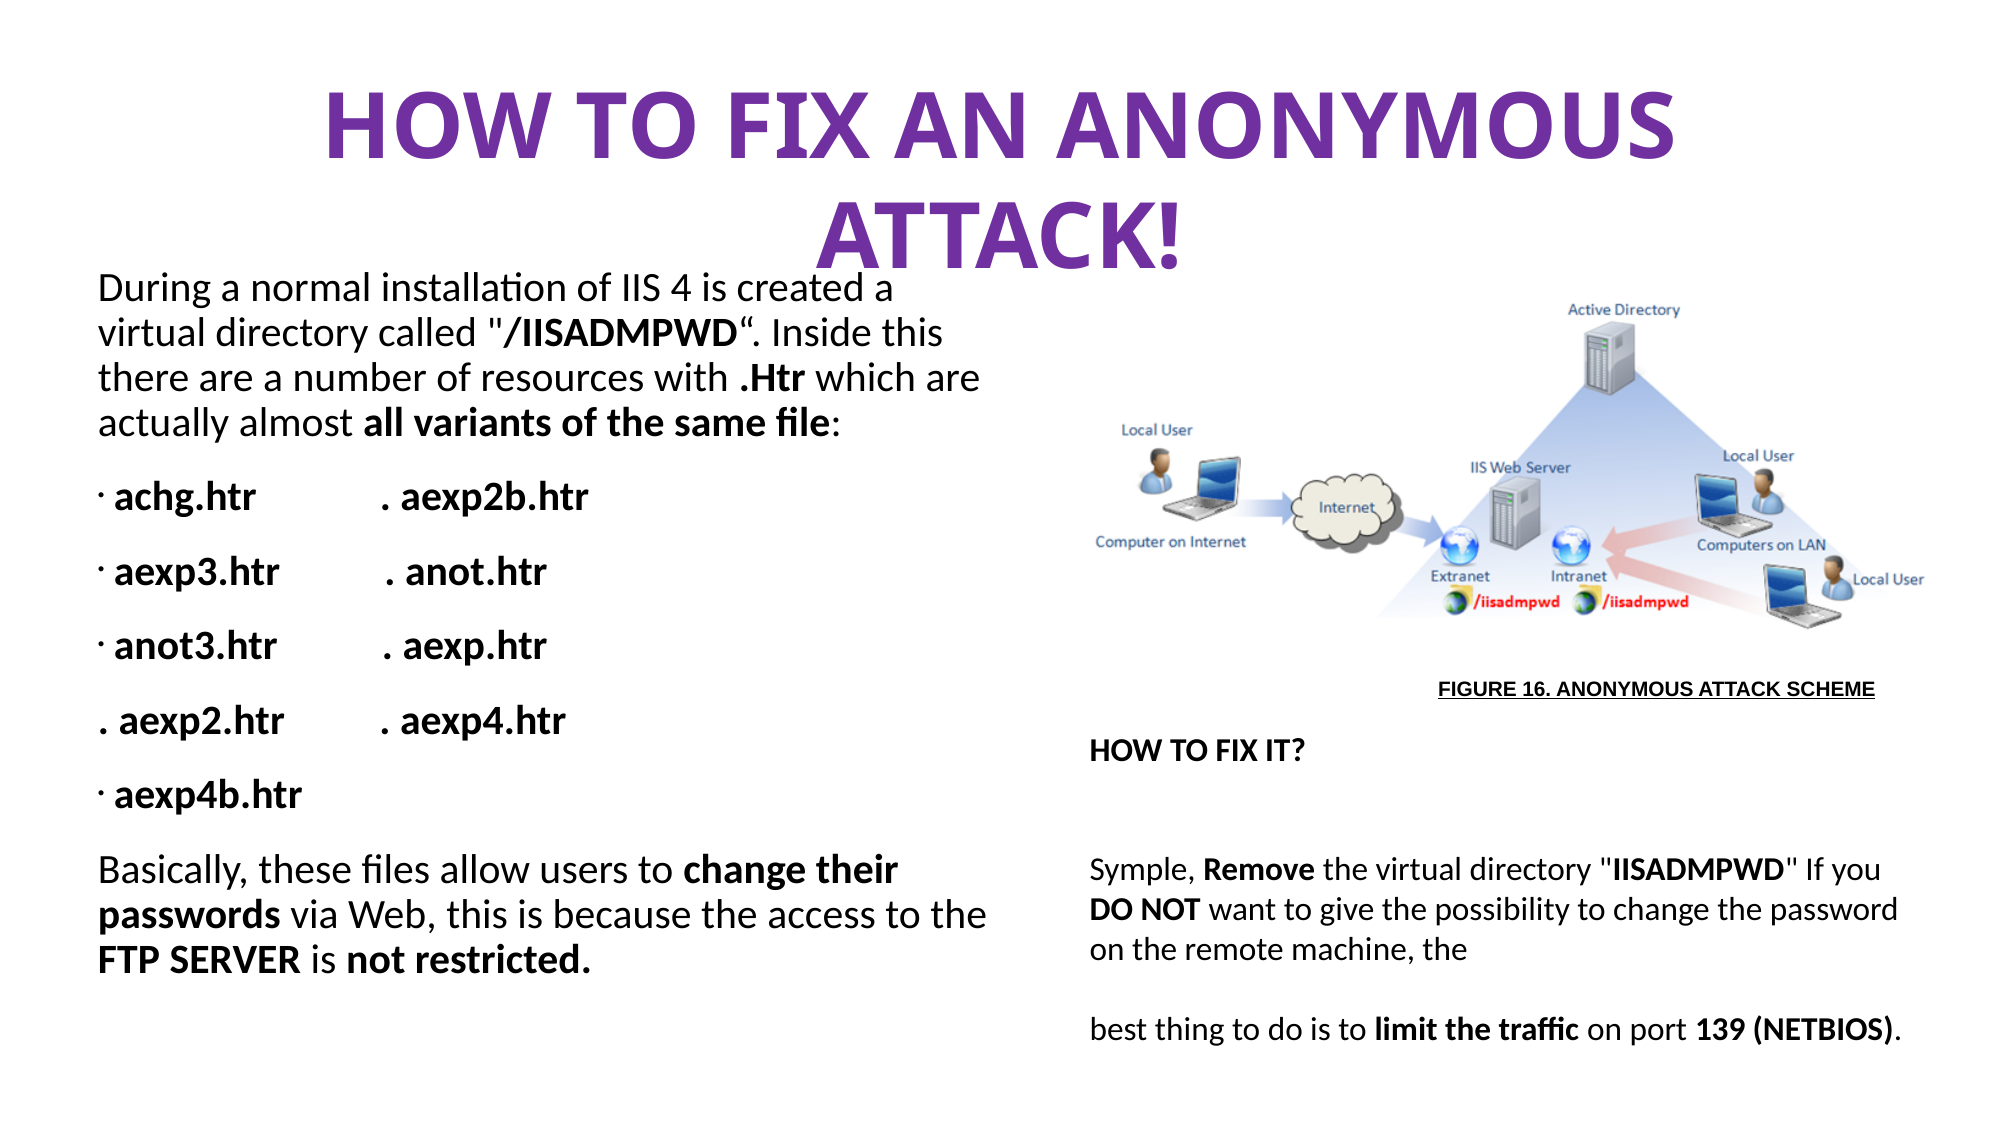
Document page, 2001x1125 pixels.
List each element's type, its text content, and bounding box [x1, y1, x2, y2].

picture [1077, 277, 1938, 644]
title HOW TO FIX AN ANONYMOUS ATTACK! [137, 59, 1863, 278]
text_box HOW TO FIX IT? Symple, Remove the virtual directory "IISADMPWD" If you DO NOT want to give the possibility to change the password on the remote machine, the best thing to do is to limit the traffic on port 139 (NETBIOS). [1075, 720, 1938, 1095]
list During a normal installation of IIS 4 is created a virtual directory called "/IISADMPWD“. Inside this there are a number of resources with .Htr which are actually almost all variants of the same file: achg.htr . aexp2b.htr aexp3.htr . anot.htr anot3.htr . aexp.htr . aexp2.htr . aexp4.htr aexp4b.htr Basically, these files allow users to change their passwords via Web, this is because the access to the FTP SERVER is not restricted. [83, 257, 1021, 1058]
text_box FIGURE 16. ANONYMOUS ATTACK SCHEME [1423, 669, 1890, 709]
